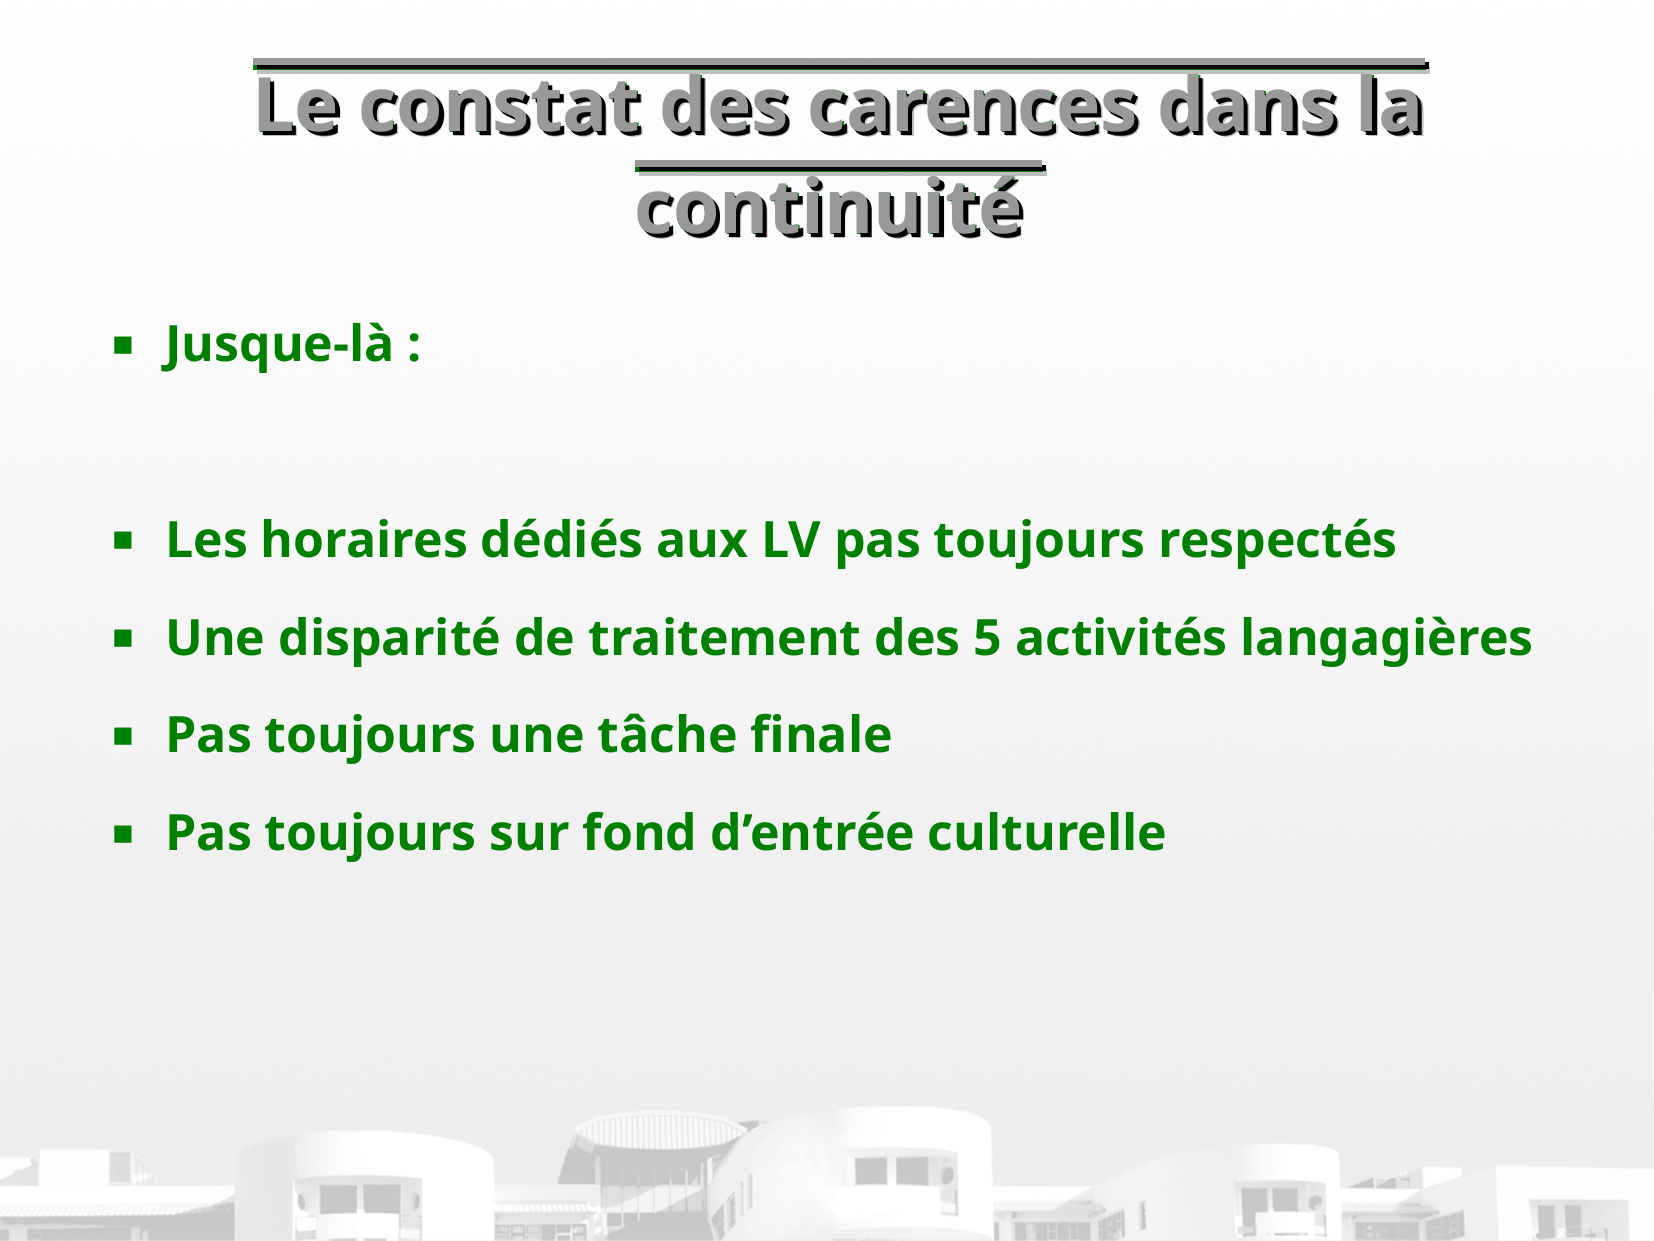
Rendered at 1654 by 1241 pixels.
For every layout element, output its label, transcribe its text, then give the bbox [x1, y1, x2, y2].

picture [0, 0, 1654, 1241]
list Jusque-là : Les horaires dédiés aux LV pas toujours respectés Une disparité de traitement des 5 activités langagières Pas toujours une tâche finale Pas toujours sur fond d’entrée culturelle [94, 308, 1583, 1028]
title Le constat des carences dans la continuité [94, 47, 1583, 260]
